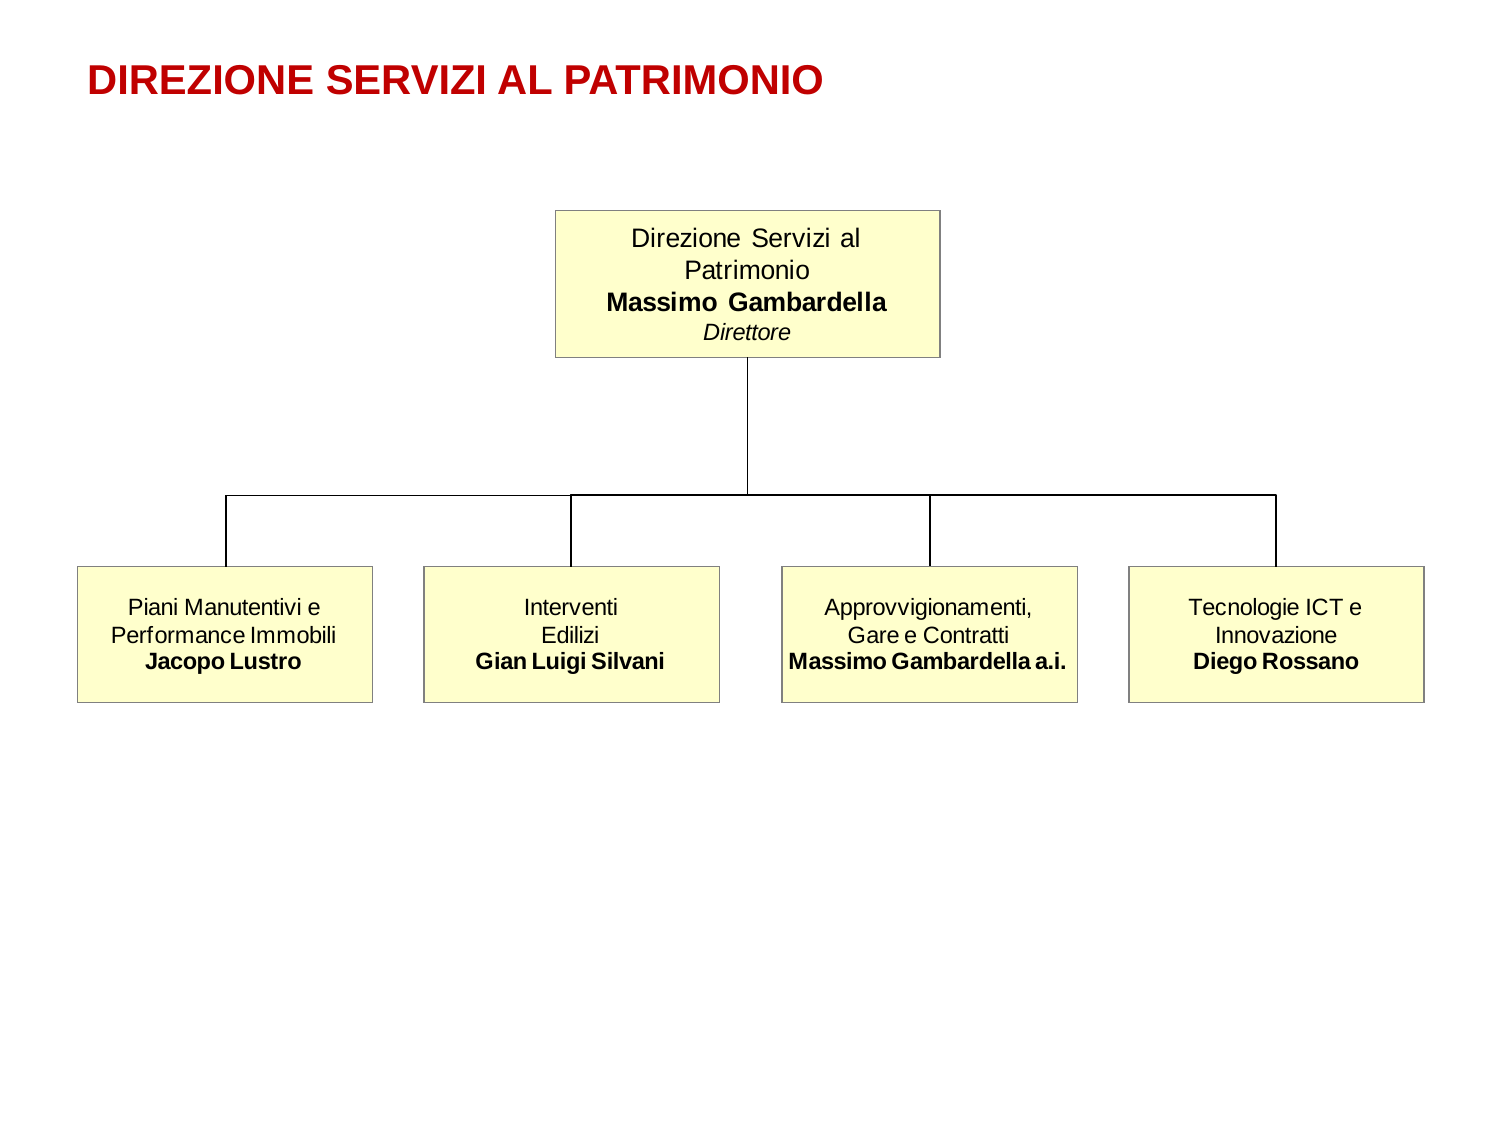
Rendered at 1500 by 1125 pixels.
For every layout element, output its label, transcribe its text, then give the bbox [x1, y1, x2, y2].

picture [75, 208, 1426, 704]
title DIREZIONE SERVIZI AL PATRIMONIO [72, 45, 1462, 128]
